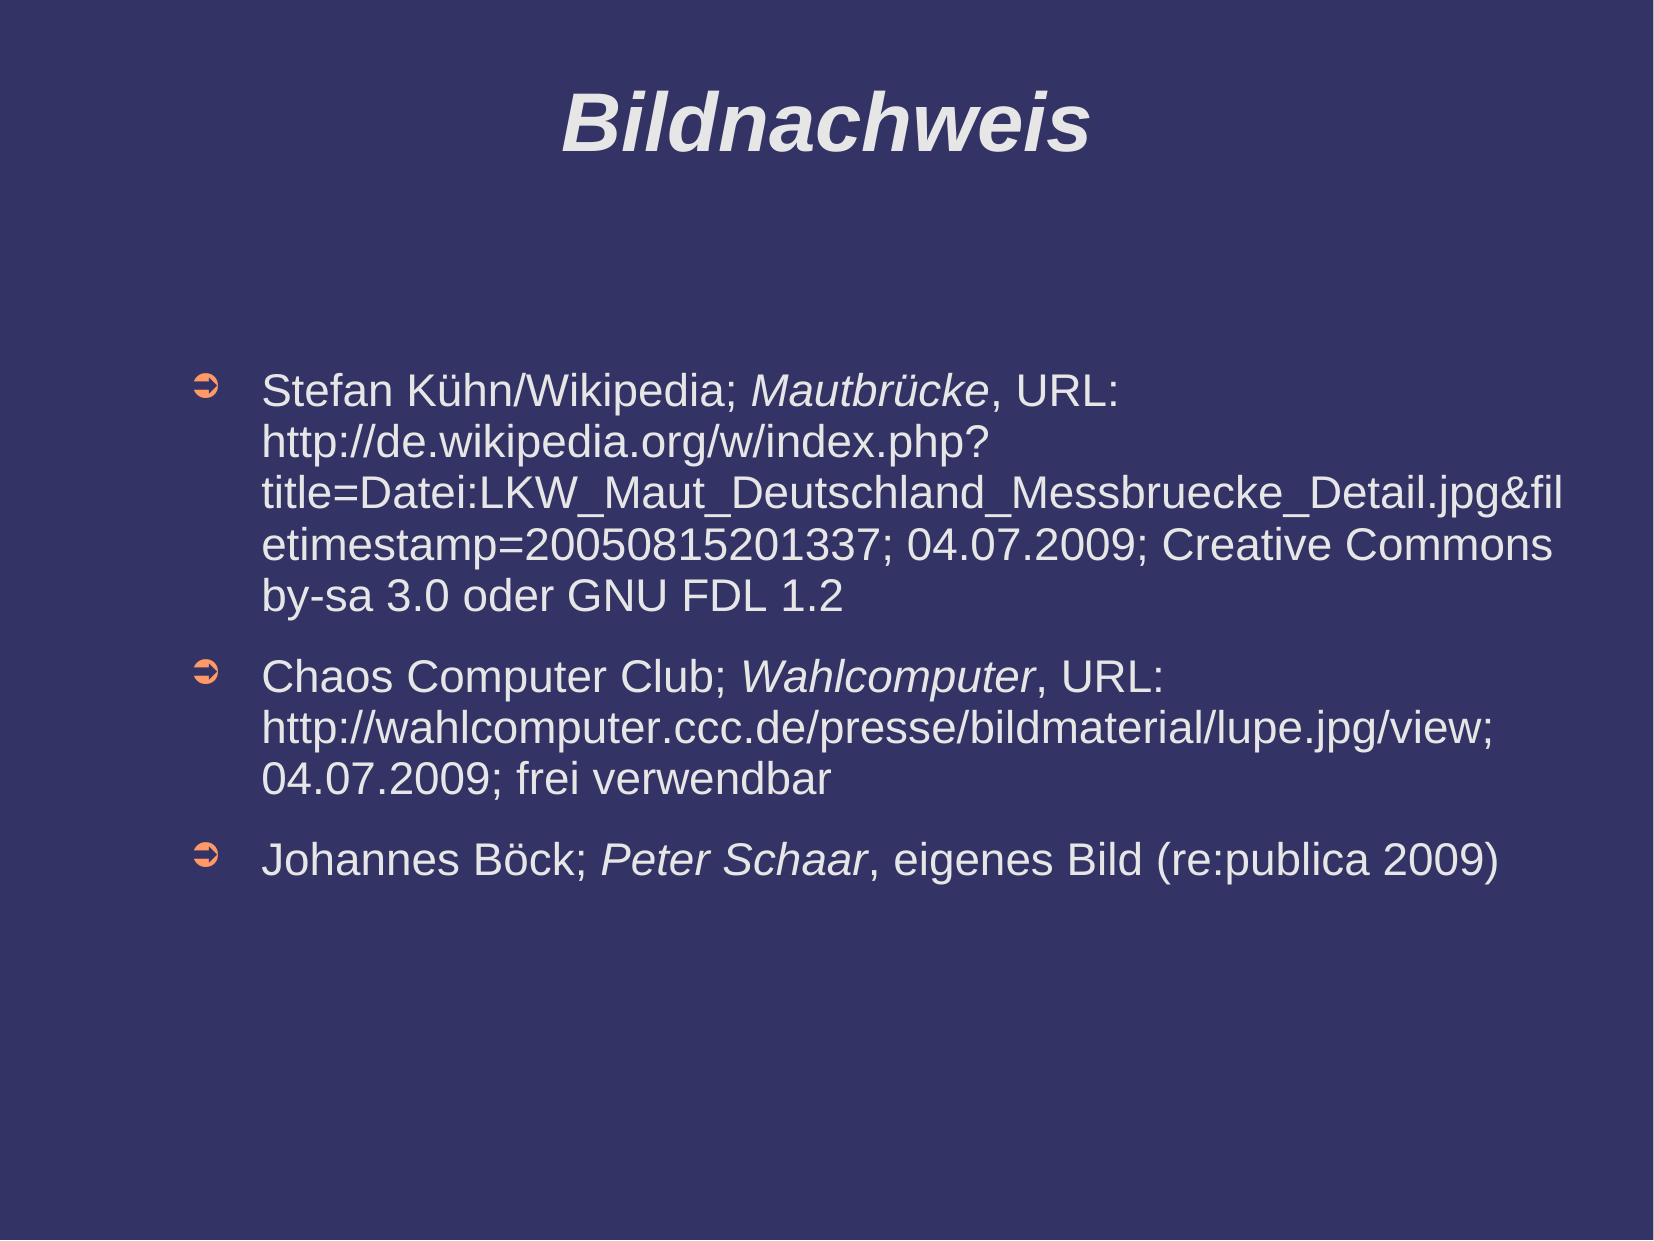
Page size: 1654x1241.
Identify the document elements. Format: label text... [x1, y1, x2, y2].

title Bildnachweis [121, 19, 1534, 227]
list Stefan Kühn/Wikipedia; Mautbrücke, URL: http://de.wikipedia.org/w/index.php?title=Datei:LKW_Maut_Deutschland_Messbruecke_Detail.jpg&filetimestamp=20050815201337; 04.07.2009; Creative Commons by-sa 3.0 oder GNU FDL 1.2 Chaos Computer Club; Wahlcomputer, URL: http://wahlcomputer.ccc.de/presse/bildmaterial/lupe.jpg/view; 04.07.2009; frei verwendbar Johannes Böck; Peter Schaar, eigenes Bild (re:publica 2009) [178, 364, 1570, 1147]
